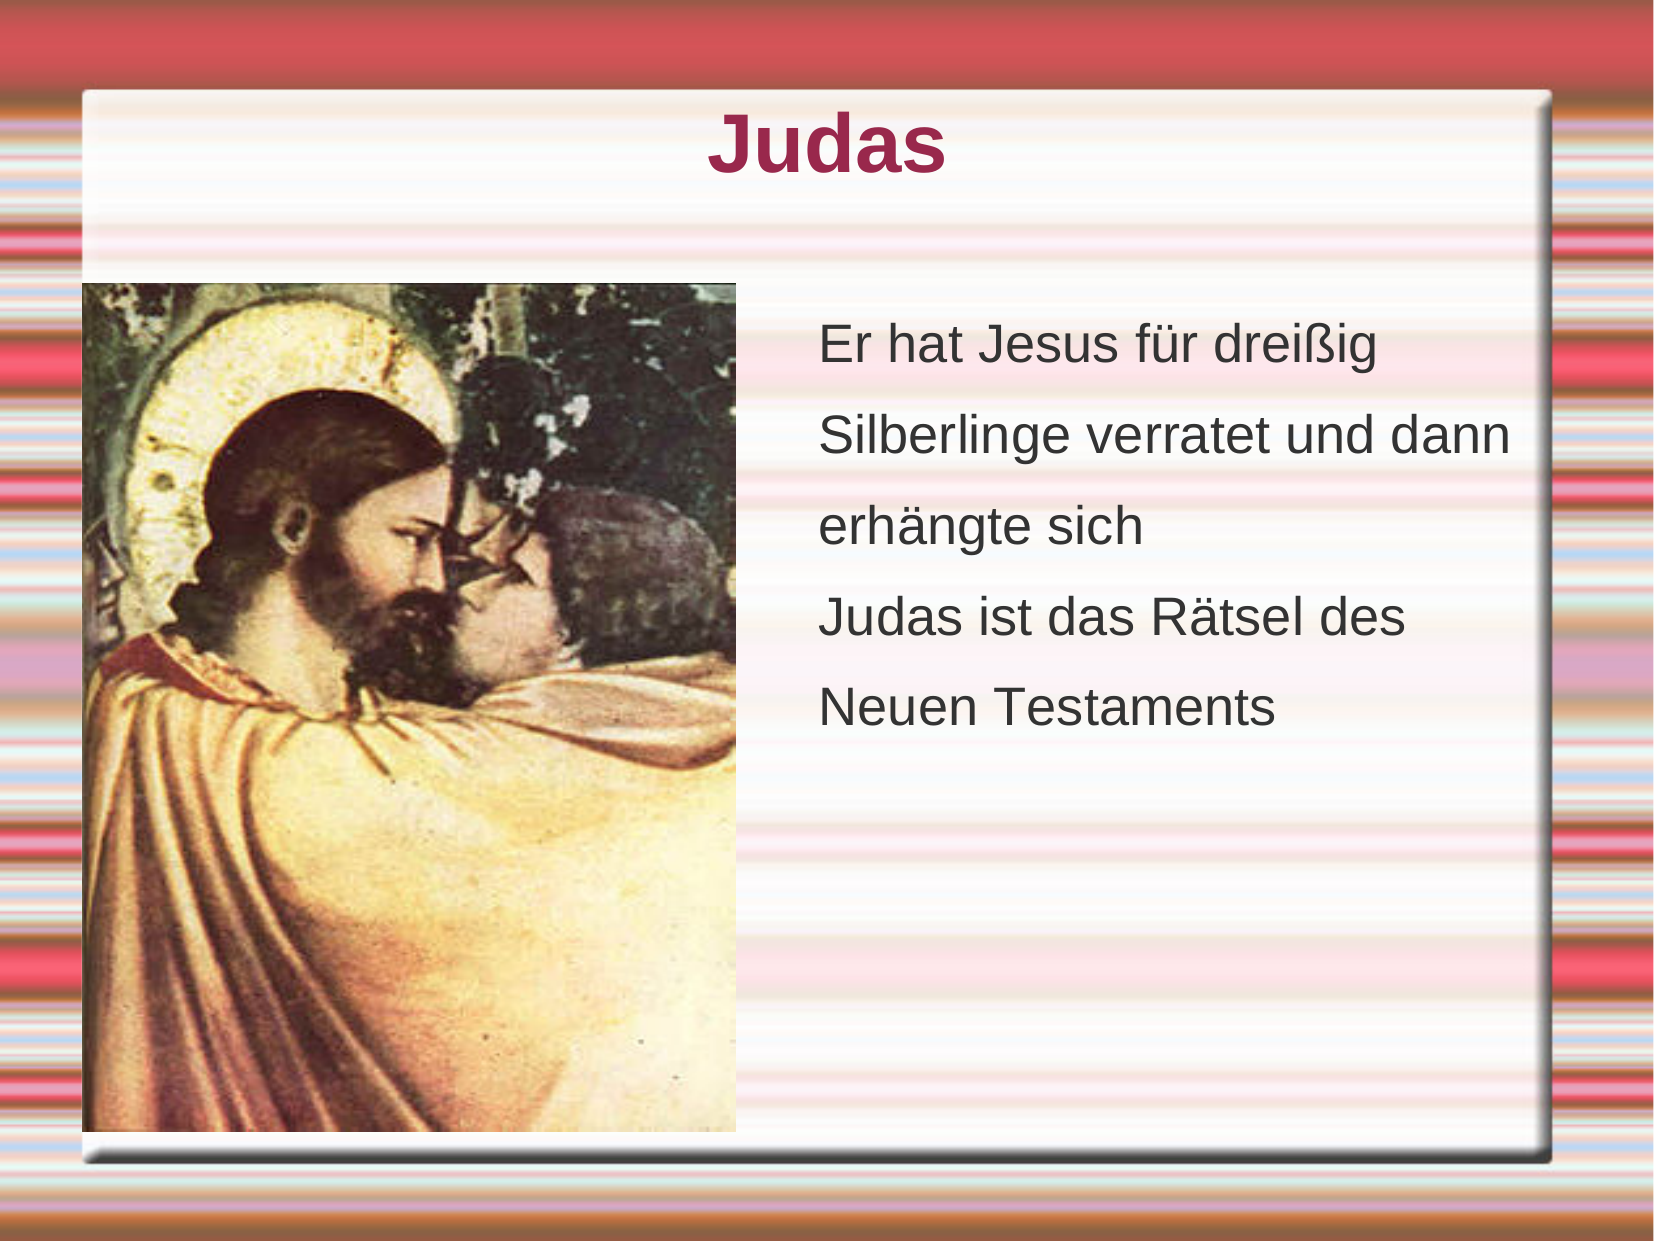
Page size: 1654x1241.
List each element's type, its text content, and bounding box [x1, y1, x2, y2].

title Judas [121, 50, 1534, 237]
picture [0, 0, 1654, 1241]
list Er hat Jesus für dreißig Silberlinge verratet und dann erhängte sich Judas ist das Rätsel des Neuen Testaments [735, 283, 1524, 1152]
